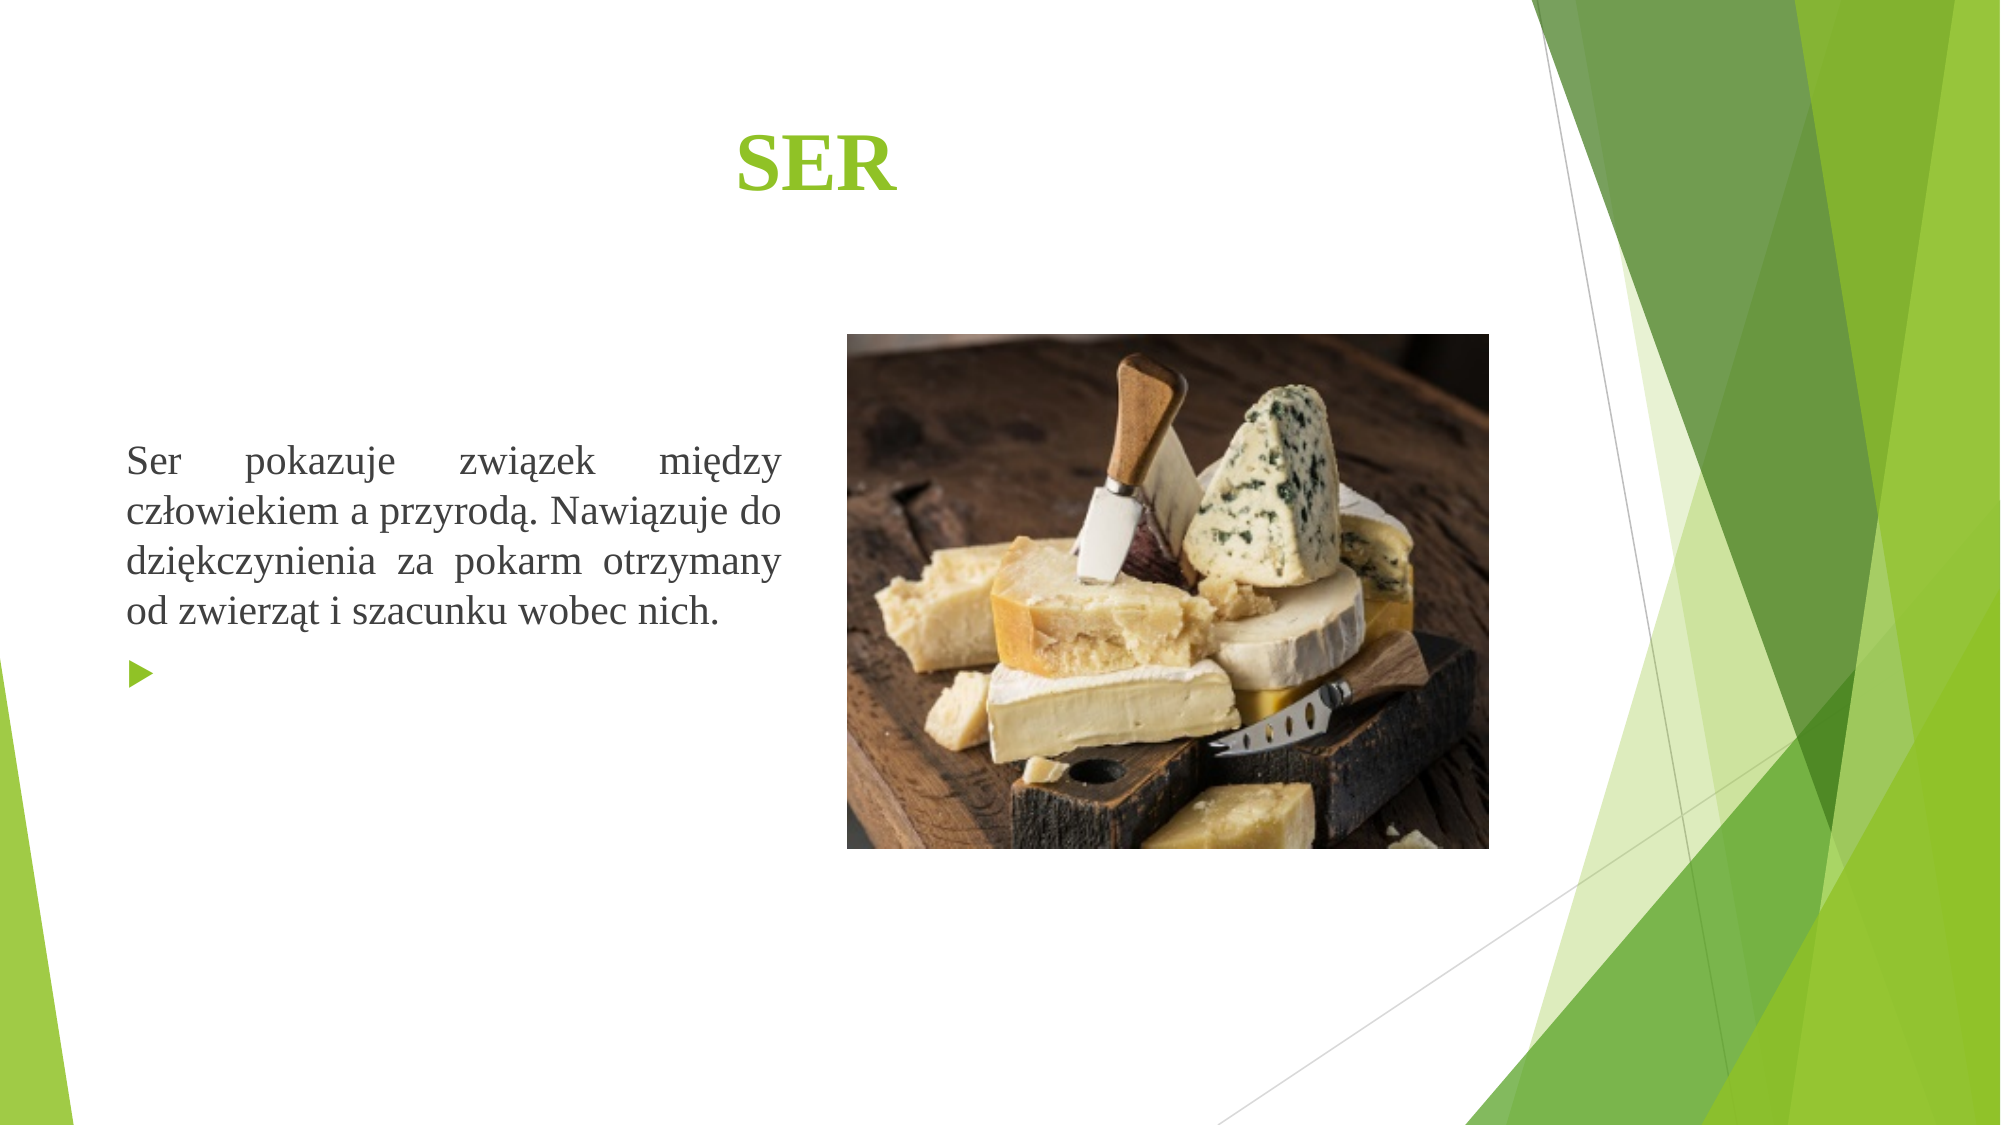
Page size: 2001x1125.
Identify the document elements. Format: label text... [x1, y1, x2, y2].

list Ser pokazuje związek między człowiekiem a przyrodą. Nawiązuje do dziękczynienia za pokarm otrzymany od zwierząt i szacunku wobec nich. [111, 354, 798, 992]
picture [847, 334, 1489, 849]
title SER [111, 99, 1522, 317]
